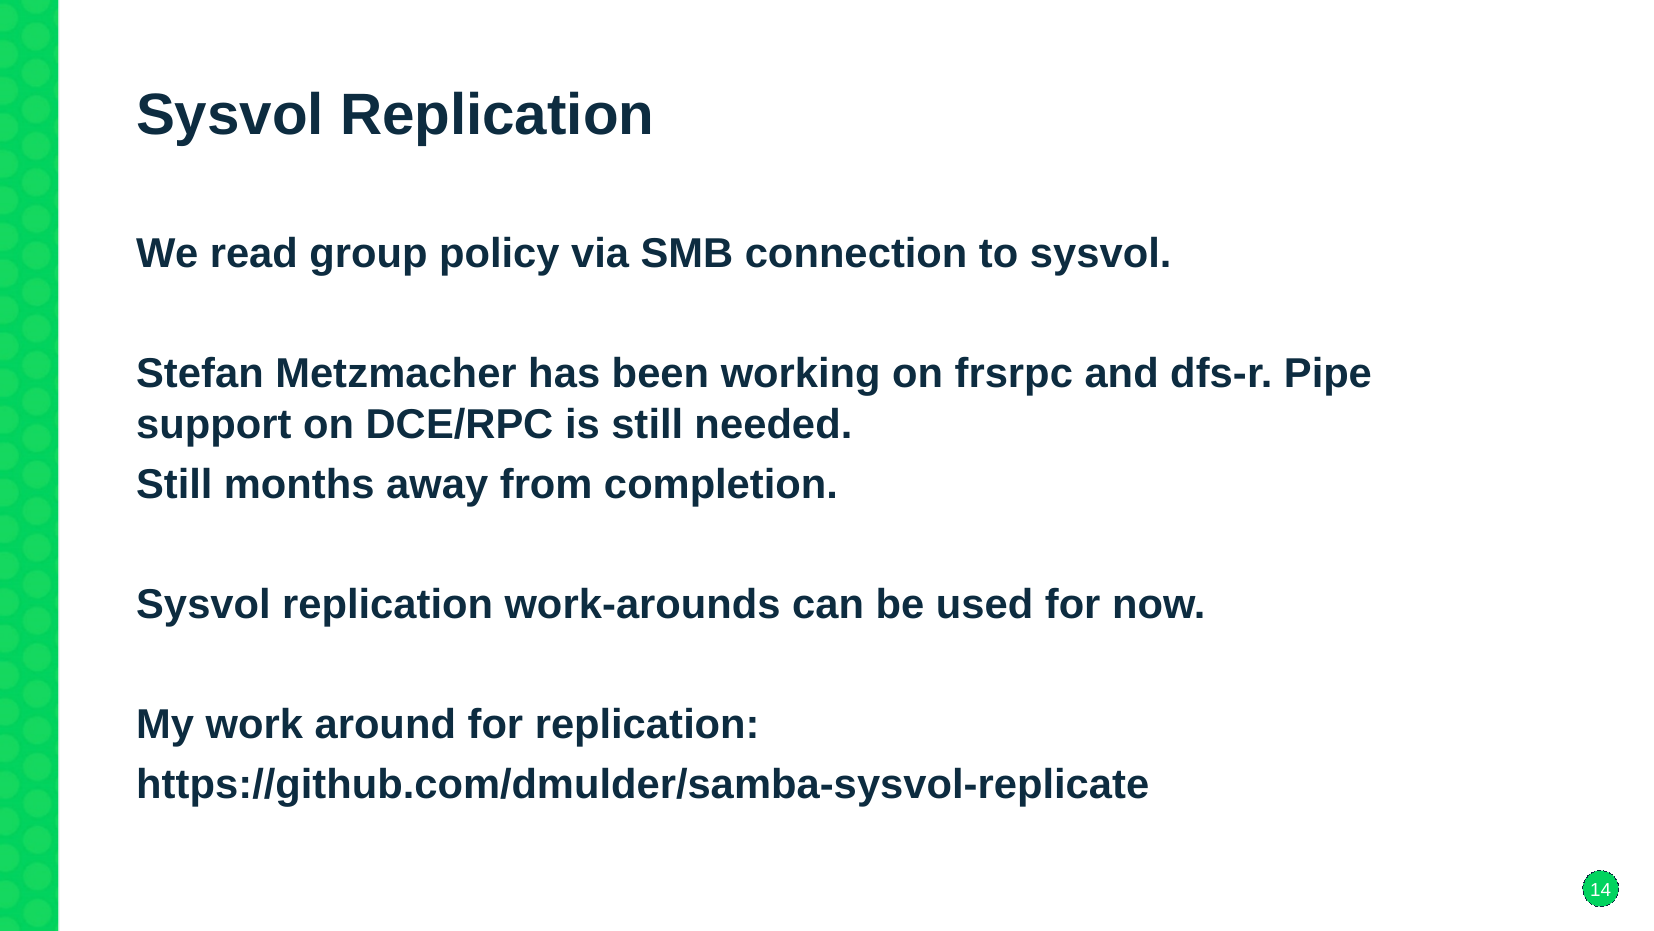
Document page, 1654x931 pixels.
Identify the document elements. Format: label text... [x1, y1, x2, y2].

picture [0, 0, 76, 931]
title Sysvol Replication [121, 37, 1531, 193]
list We read group policy via SMB connection to sysvol. Stefan Metzmacher has been working on frsrpc and dfs-r. Pipe support on DCE/RPC is still needed. Still months away from completion. Sysvol replication work-arounds can be used for now. My work around for replication: https://github.com/dmulder/samba-sysvol-replicate [121, 217, 1531, 825]
